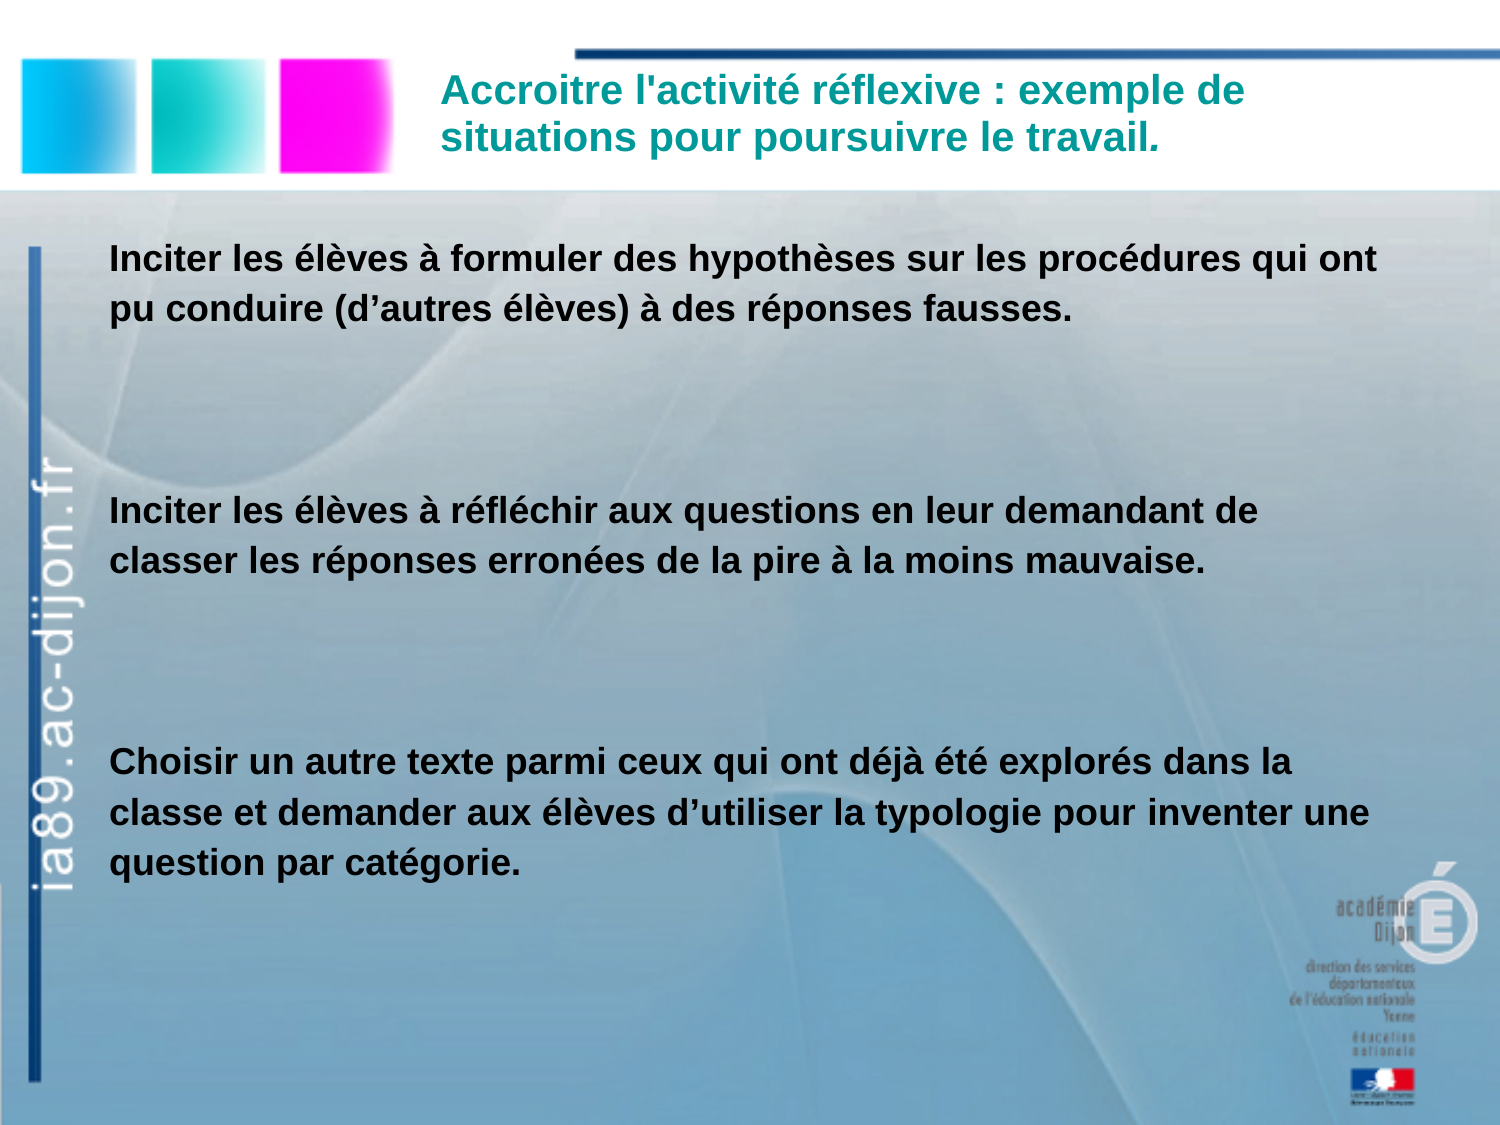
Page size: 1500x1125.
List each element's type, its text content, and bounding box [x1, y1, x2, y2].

title Accroitre l'activité réflexive : exemple de situations pour poursuivre le travail. [425, 42, 1459, 185]
list Inciter les élèves à formuler des hypothèses sur les procédures qui ont pu conduire (d’autres élèves) à des réponses fausses. Inciter les élèves à réfléchir aux questions en leur demandant de classer les réponses erronées de la pire à la moins mauvaise. Choisir un autre texte parmi ceux qui ont déjà été explorés dans la classe et demander aux élèves d’utiliser la typologie pour inventer une question par catégorie. [94, 229, 1398, 1063]
picture [0, 0, 1500, 1125]
